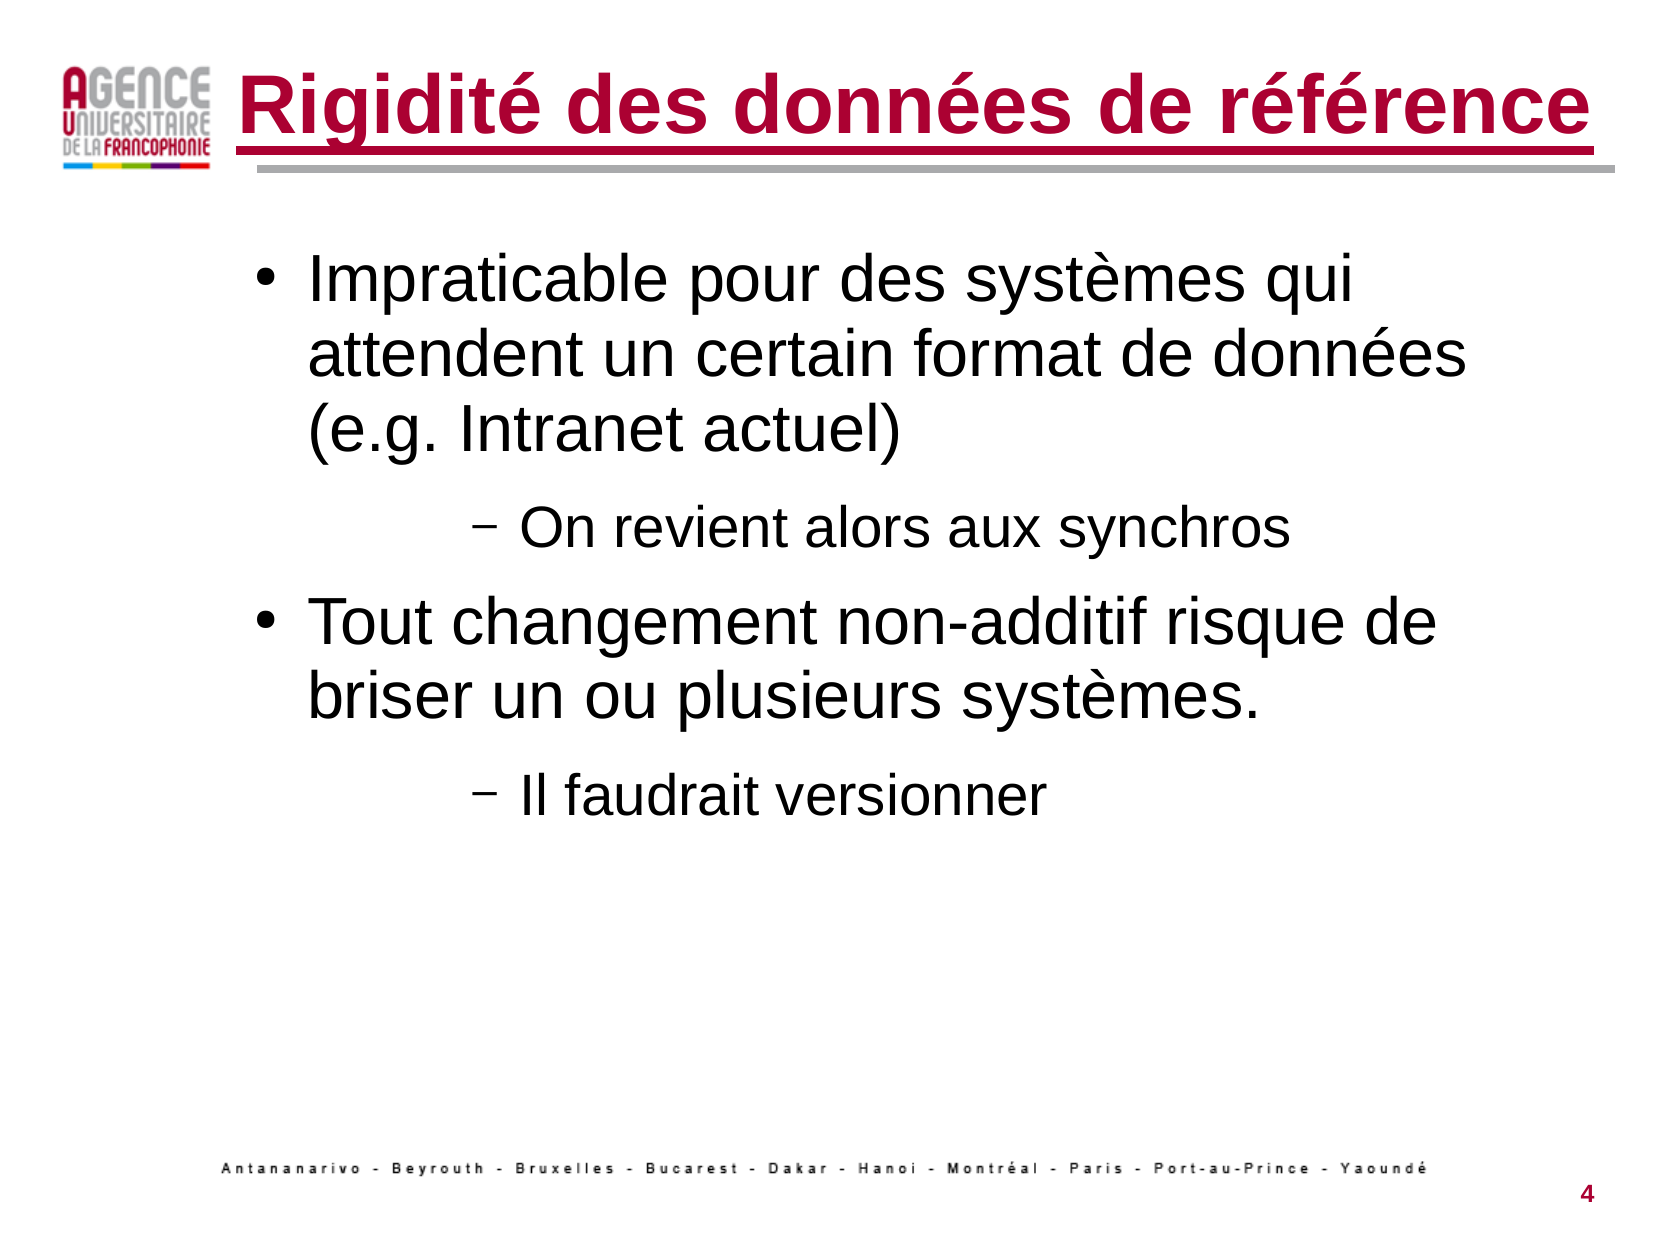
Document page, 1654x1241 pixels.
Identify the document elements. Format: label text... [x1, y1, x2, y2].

picture [29, 29, 1625, 1241]
list Impraticable pour des systèmes qui attendent un certain format de données (e.g. Intranet actuel) On revient alors aux synchros Tout changement non-additif risque de briser un ou plusieurs systèmes. Il faudrait versionner [236, 241, 1595, 1135]
title Rigidité des données de référence [236, 58, 1595, 152]
